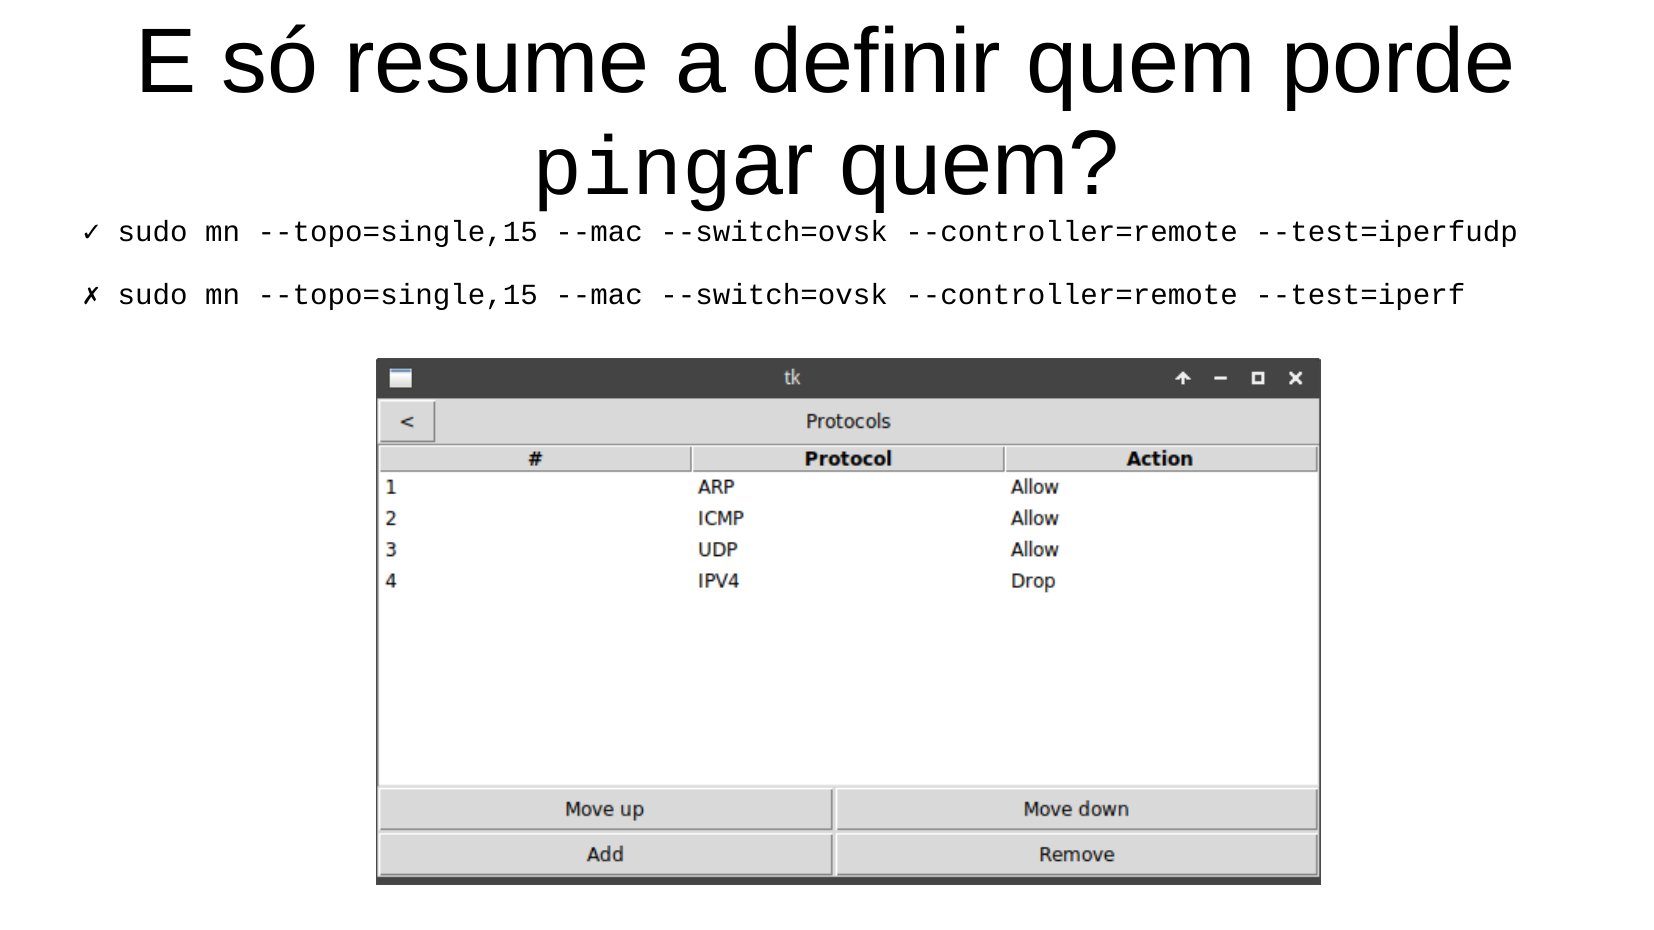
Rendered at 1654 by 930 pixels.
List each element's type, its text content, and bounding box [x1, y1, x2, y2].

title E só resume a definir quem porde pingar quem? [82, 9, 1571, 217]
list ✓ sudo mn --topo=single,15 --mac --switch=ovsk --controller=remote --test=iperfudp ✗ sudo mn --topo=single,15 --mac --switch=ovsk --controller=remote --test=iperf [82, 217, 1571, 757]
picture [376, 358, 1321, 886]
